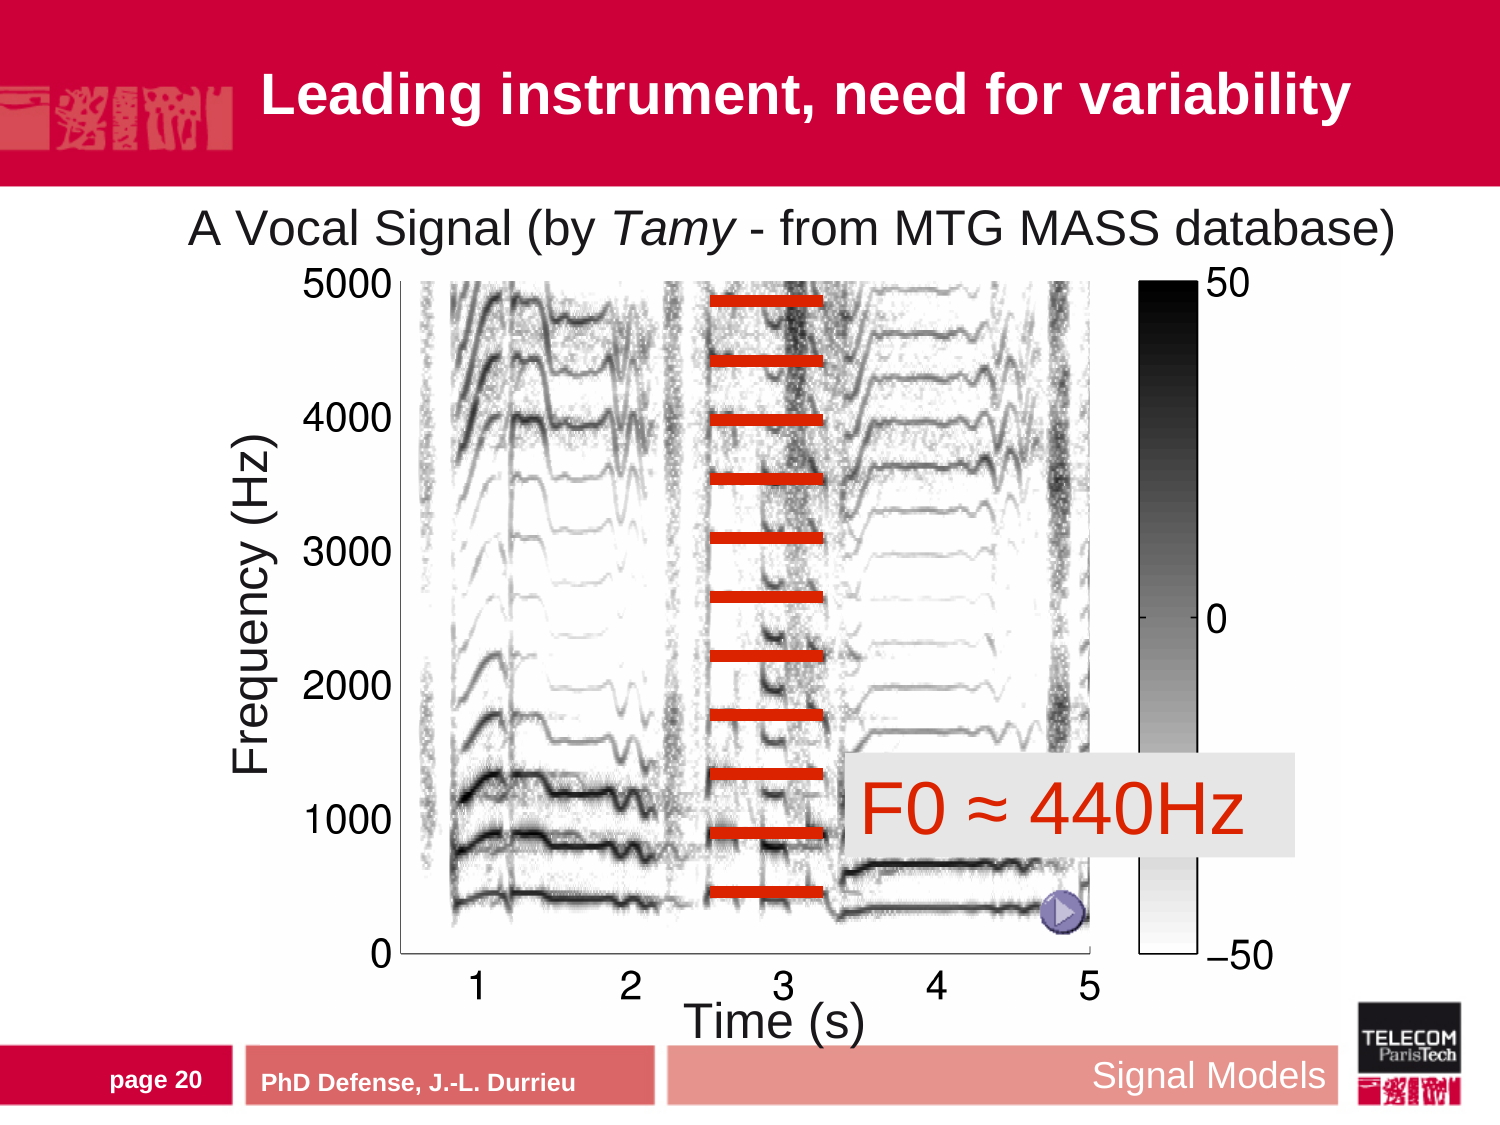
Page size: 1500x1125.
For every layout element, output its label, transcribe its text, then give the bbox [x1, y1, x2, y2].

text_box Frequency (Hz) [210, 417, 286, 793]
text_box F0 ≈ 440Hz [844, 752, 1295, 858]
picture [0, 0, 1500, 1125]
text_box Signal Models [1012, 1036, 1342, 1112]
text_box Time (s) [605, 980, 944, 1056]
text_box A Vocal Signal (by Tamy - from MTG MASS database) [136, 187, 1449, 263]
title Leading instrument, need for variability [245, 23, 1459, 166]
